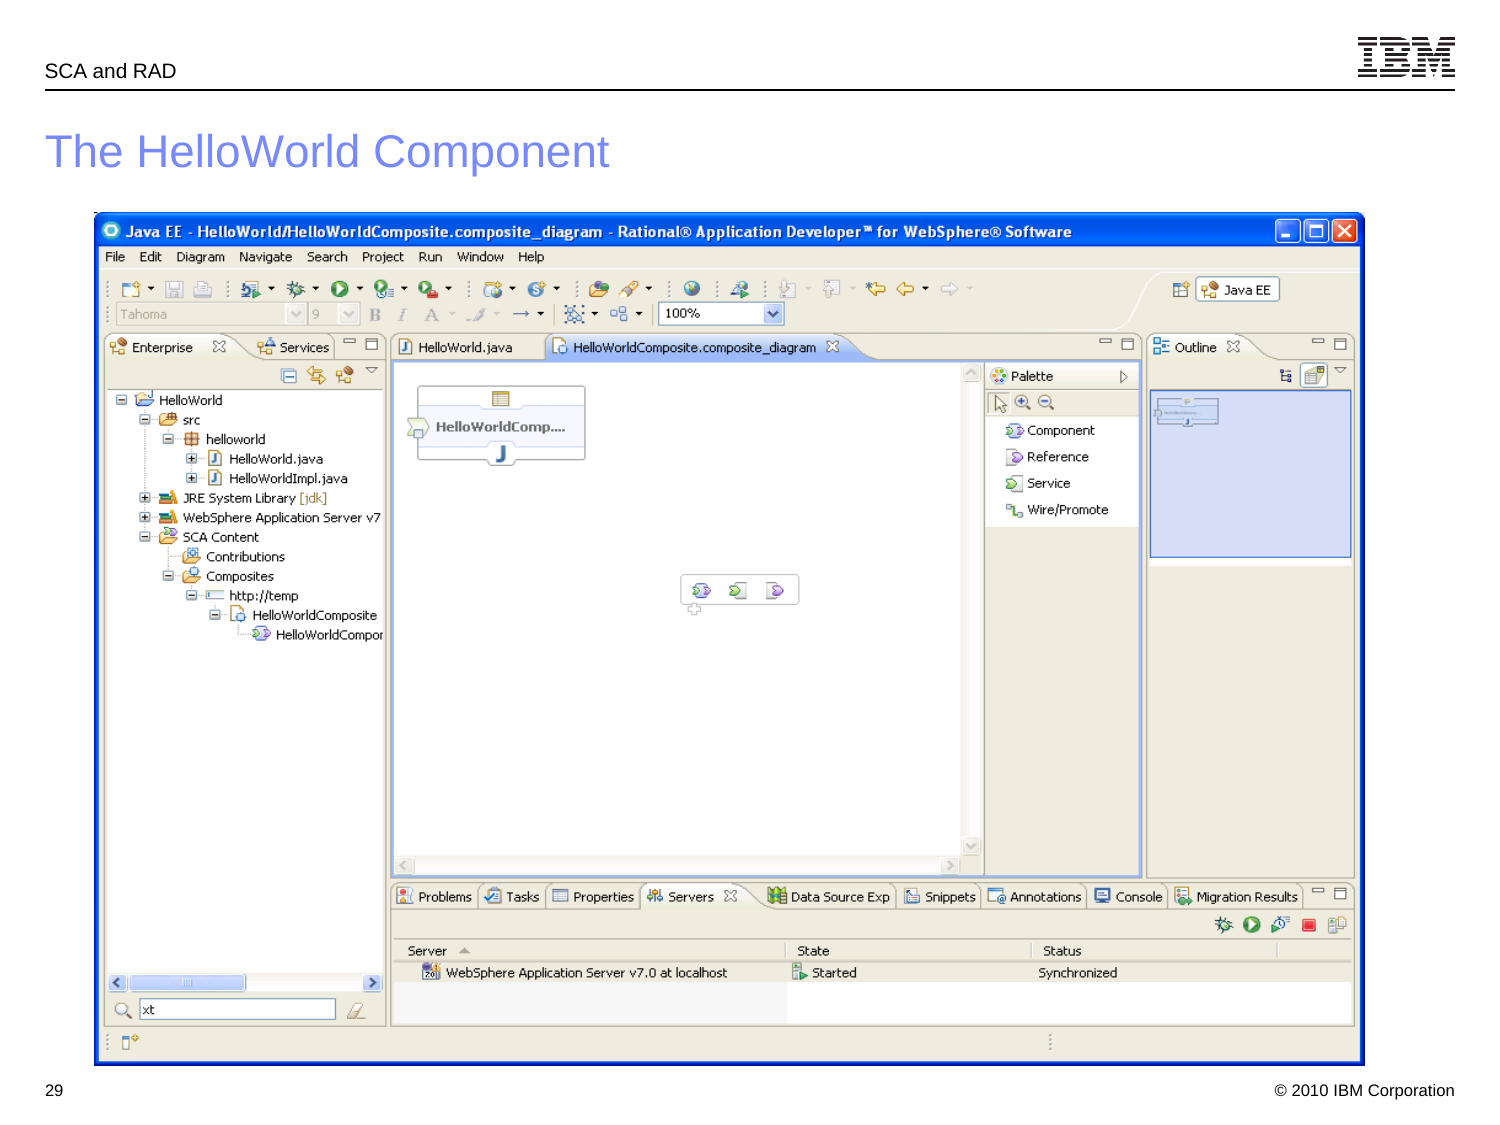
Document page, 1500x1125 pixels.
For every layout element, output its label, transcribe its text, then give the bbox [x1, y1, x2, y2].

picture [94, 212, 1365, 1066]
picture [1358, 37, 1455, 55]
title The HelloWorld Component [29, 55, 1455, 252]
